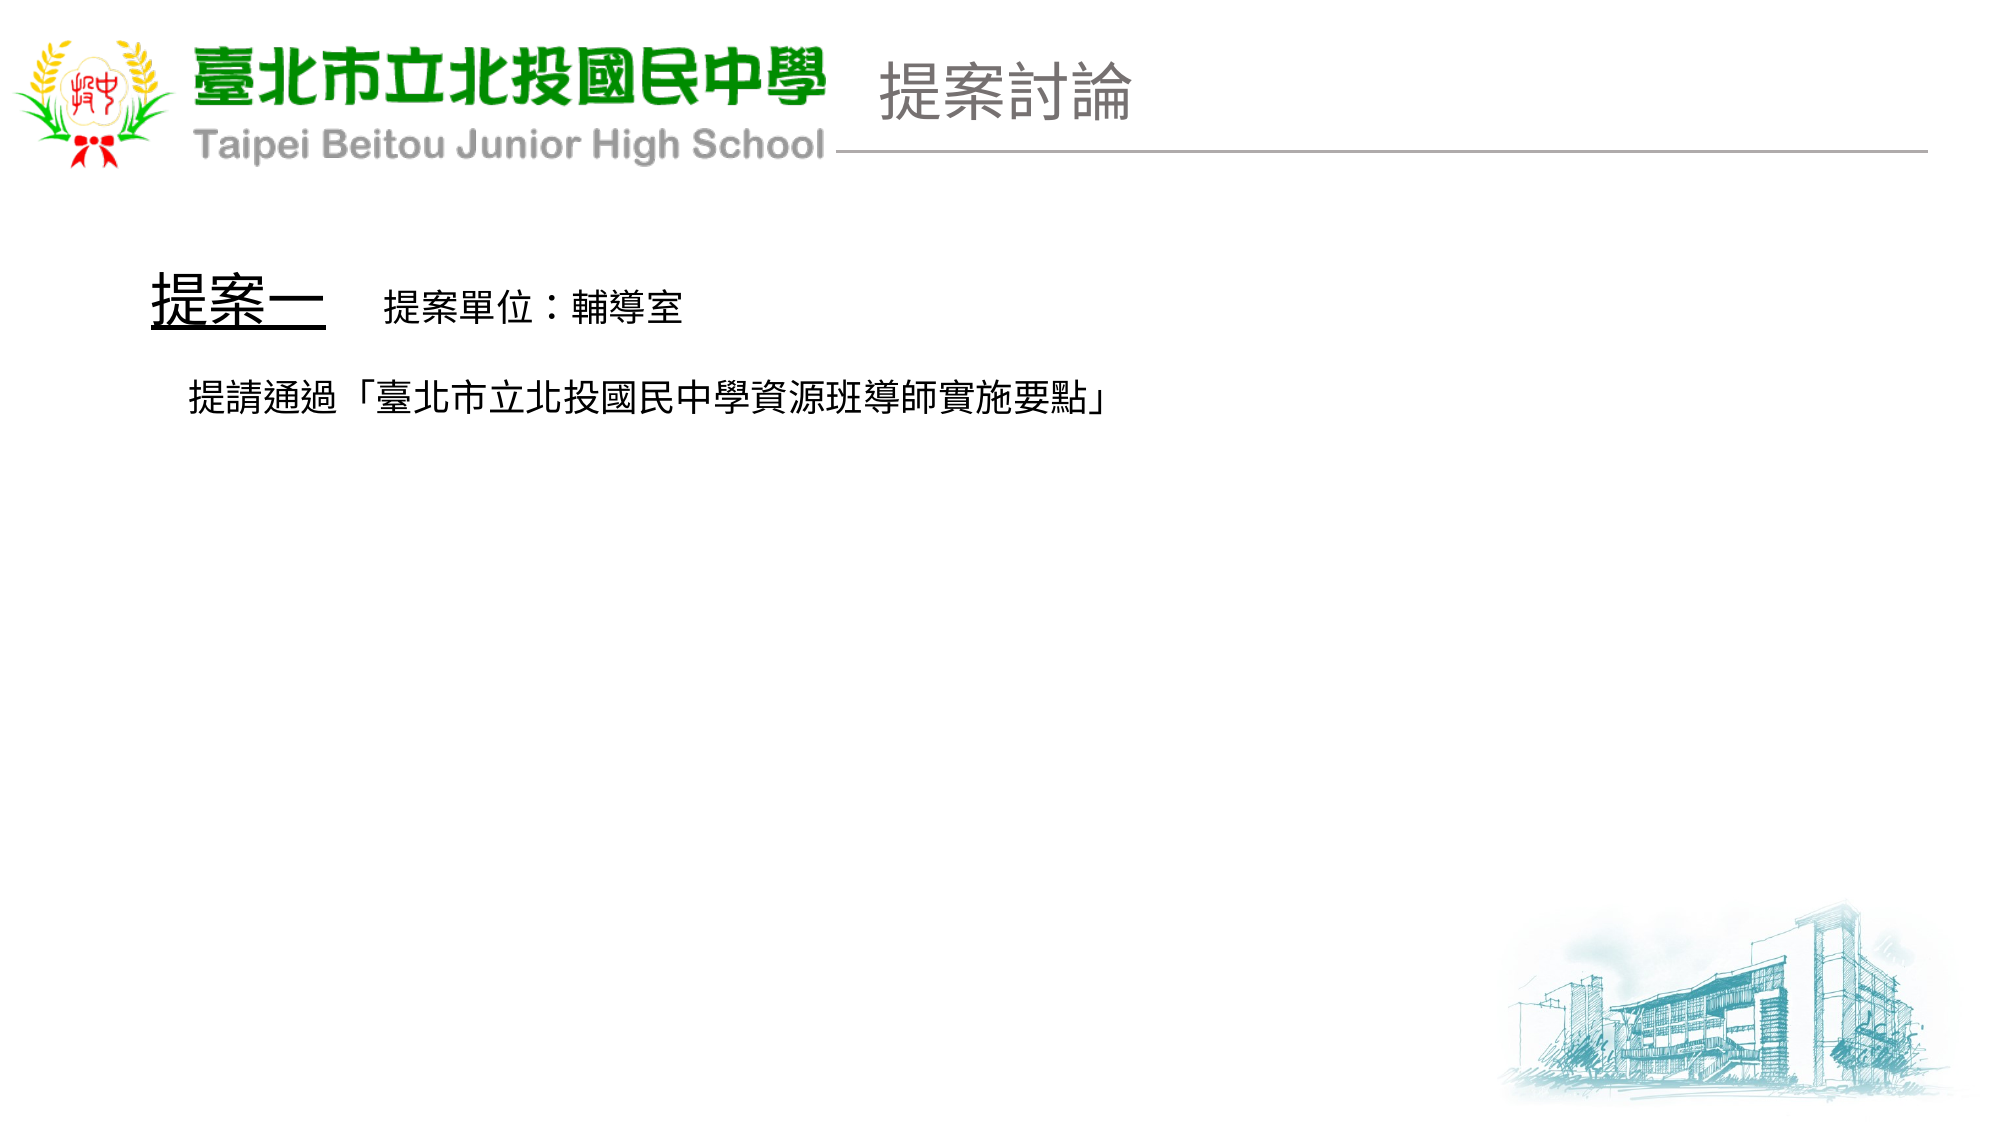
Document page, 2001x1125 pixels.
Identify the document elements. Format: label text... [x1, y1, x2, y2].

text_box 提案一 提案單位：輔導室 提請通過「臺北市立北投國民中學資源班導師實施要點」 [135, 255, 1900, 1071]
title 提案討論 [864, 52, 1929, 137]
